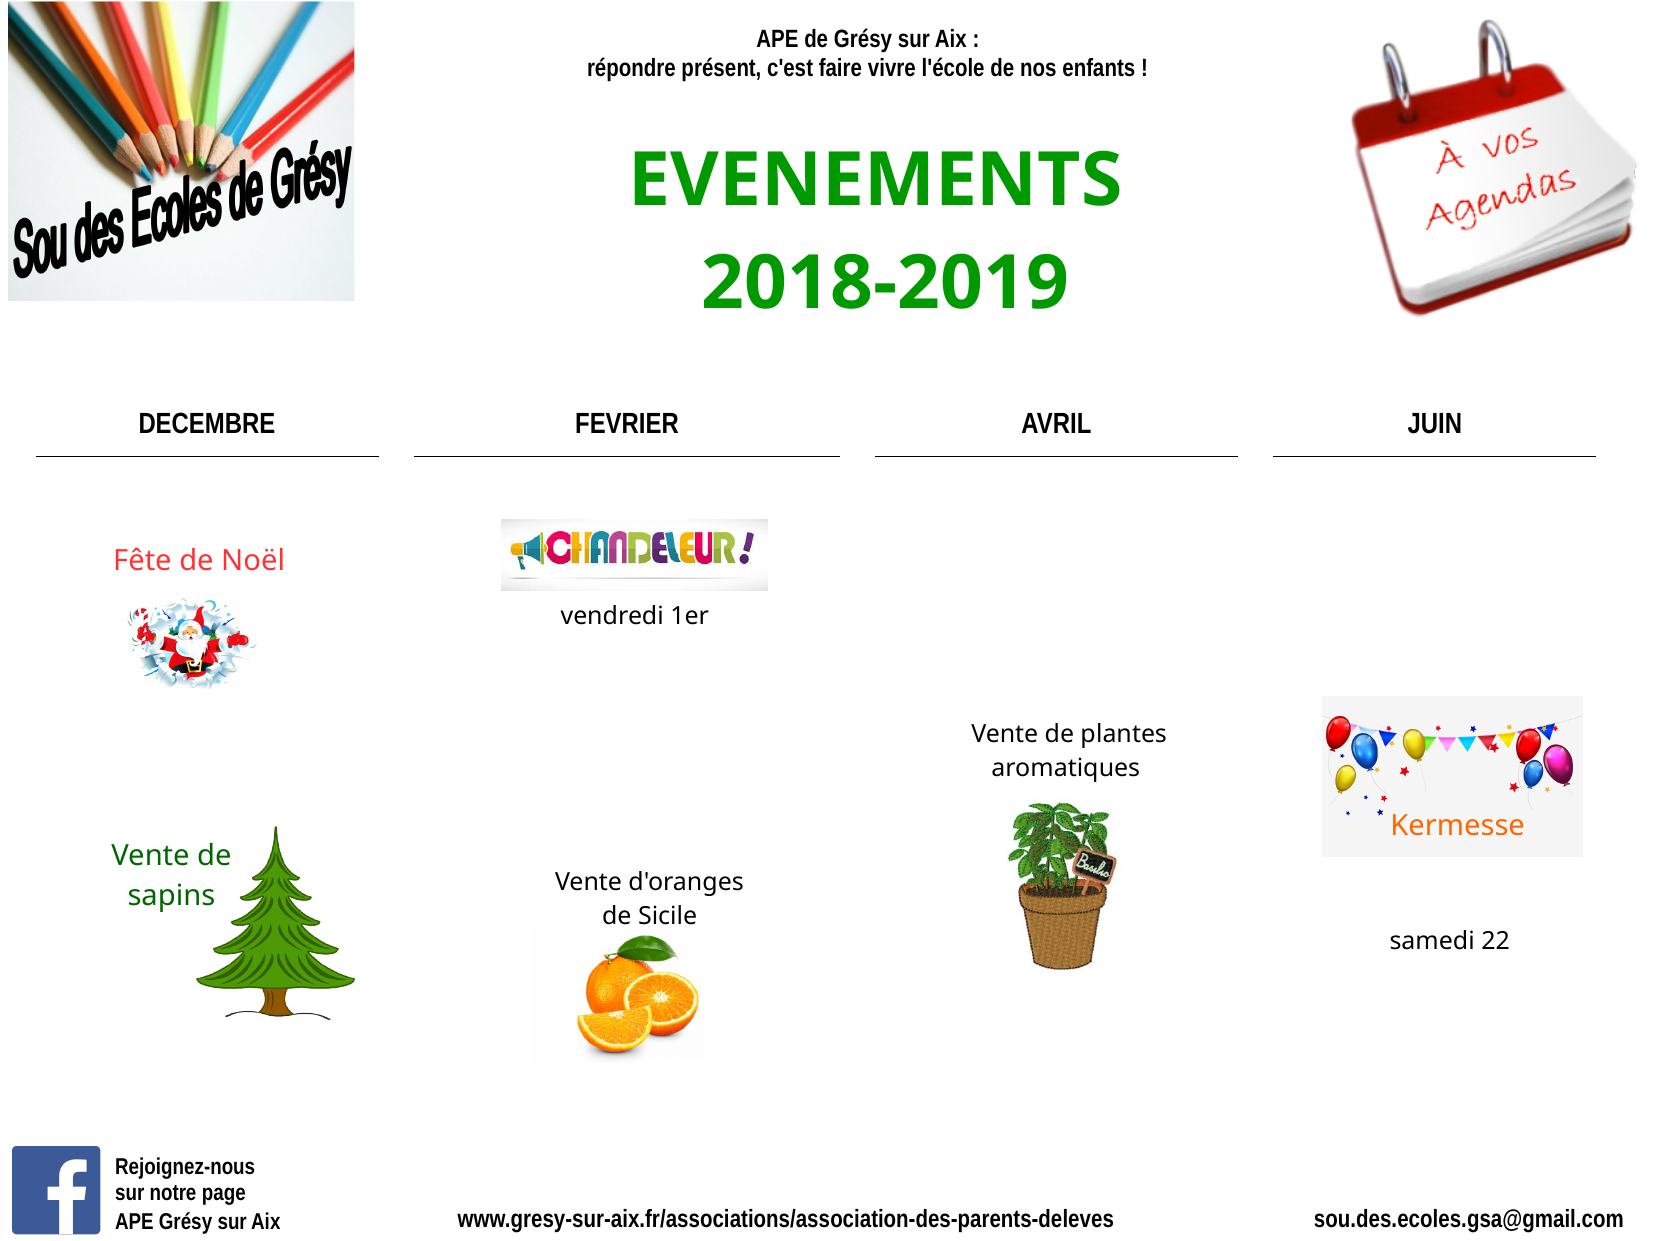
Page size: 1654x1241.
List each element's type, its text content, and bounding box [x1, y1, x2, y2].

picture [196, 826, 355, 1021]
text_box samedi 22 [1346, 915, 1554, 1004]
text_box Vente d'oranges de Sicile [531, 856, 768, 960]
table_cell [1273, 457, 1596, 1043]
text_box vendredi 1er [531, 591, 739, 680]
table_cell [414, 457, 840, 1043]
text_box Kermesse [1358, 797, 1565, 847]
picture [8, 0, 355, 303]
picture [501, 519, 768, 591]
text_box Rejoignez-nous sur notre page APE Grésy sur Aix [100, 1145, 514, 1241]
picture [975, 797, 1152, 974]
picture [1322, 696, 1583, 857]
text_box Vente de plantes aromatiques [944, 708, 1194, 857]
table_cell [875, 457, 1238, 1043]
picture [5, 1139, 107, 1241]
picture [1328, 0, 1654, 356]
table_header DECEMBRE [36, 399, 379, 456]
text_box Vente de sapins [96, 826, 196, 910]
text_box www.gresy-sur-aix.fr/associations/association-des-parents-deleves [442, 1196, 1152, 1241]
table_header [379, 399, 414, 1043]
picture [118, 590, 266, 700]
table_cell [36, 457, 379, 1043]
picture [531, 929, 744, 1063]
table_header [1238, 399, 1273, 1043]
text_box Fête de Noël [88, 531, 325, 621]
table_header JUIN [1273, 399, 1596, 456]
table_header FEVRIER [414, 399, 840, 456]
text_box sou.des.ecoles.gsa@gmail.com [1299, 1196, 1654, 1241]
text_box APE de Grésy sur Aix : répondre présent, c'est faire vivre l'école de nos enfants ! [531, 0, 1211, 118]
text_box EVENEMENTS 2018-2019 [383, 118, 1328, 307]
table_header AVRIL [875, 399, 1238, 456]
table_header [840, 399, 875, 1043]
